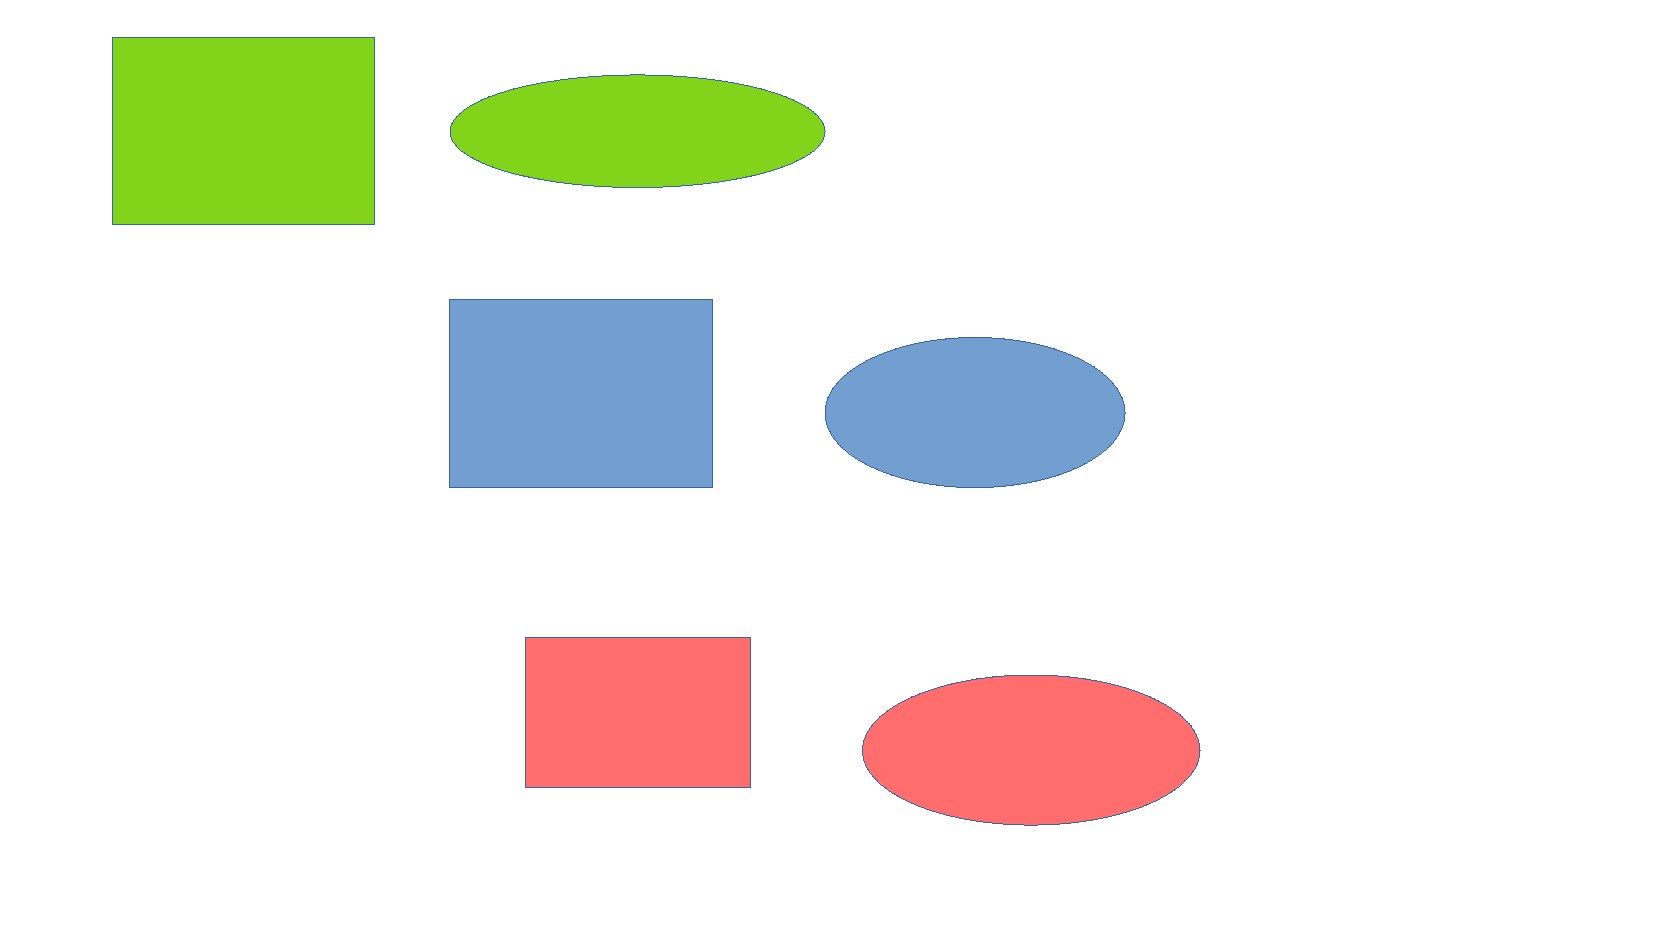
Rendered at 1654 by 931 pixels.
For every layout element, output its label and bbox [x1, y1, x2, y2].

text_box [525, 637, 751, 788]
text_box [825, 337, 1126, 488]
text_box [862, 675, 1201, 826]
text_box [450, 74, 826, 188]
text_box [112, 37, 375, 225]
text_box [449, 299, 713, 488]
